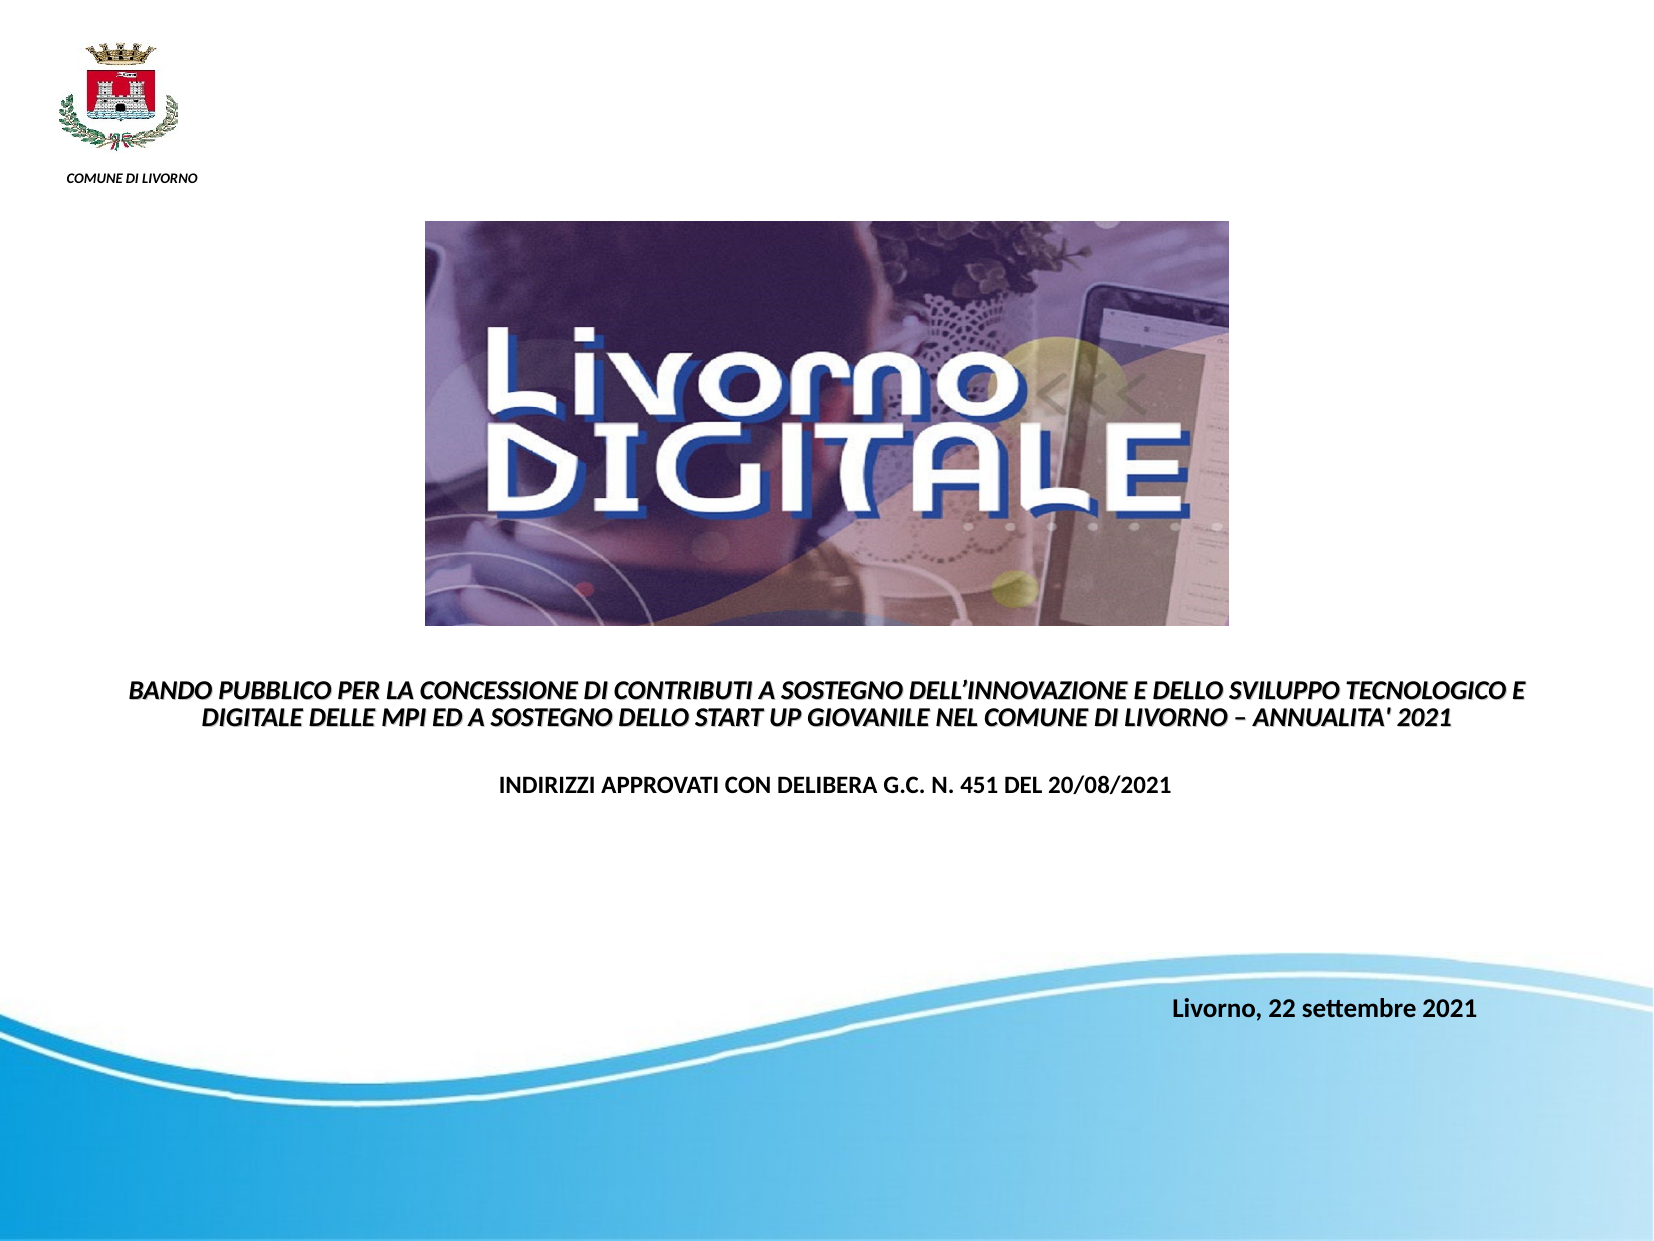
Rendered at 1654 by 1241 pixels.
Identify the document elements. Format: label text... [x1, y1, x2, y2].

picture [0, 952, 1654, 1241]
picture [59, 42, 178, 154]
text_box Livorno, 22 settembre 2021 [1157, 989, 1501, 1071]
text_box COMUNE DI LIVORNO [51, 165, 213, 198]
picture [425, 221, 1229, 626]
text_box INDIRIZZI APPROVATI CON DELIBERA G.C. N. 451 DEL 20/08/2021 [484, 767, 1264, 844]
title BANDO PUBBLICO PER LA CONCESSIONE DI CONTRIBUTI A SOSTEGNO DELL’INNOVAZIONE E DELLO SVILUPPO TECNOLOGICO E DIGITALE DELLE MPI ED A SOSTEGNO DELLO START UP GIOVANILE NEL COMUNE DI LIVORNO – ANNUALITA' 2021 [82, 602, 1571, 810]
